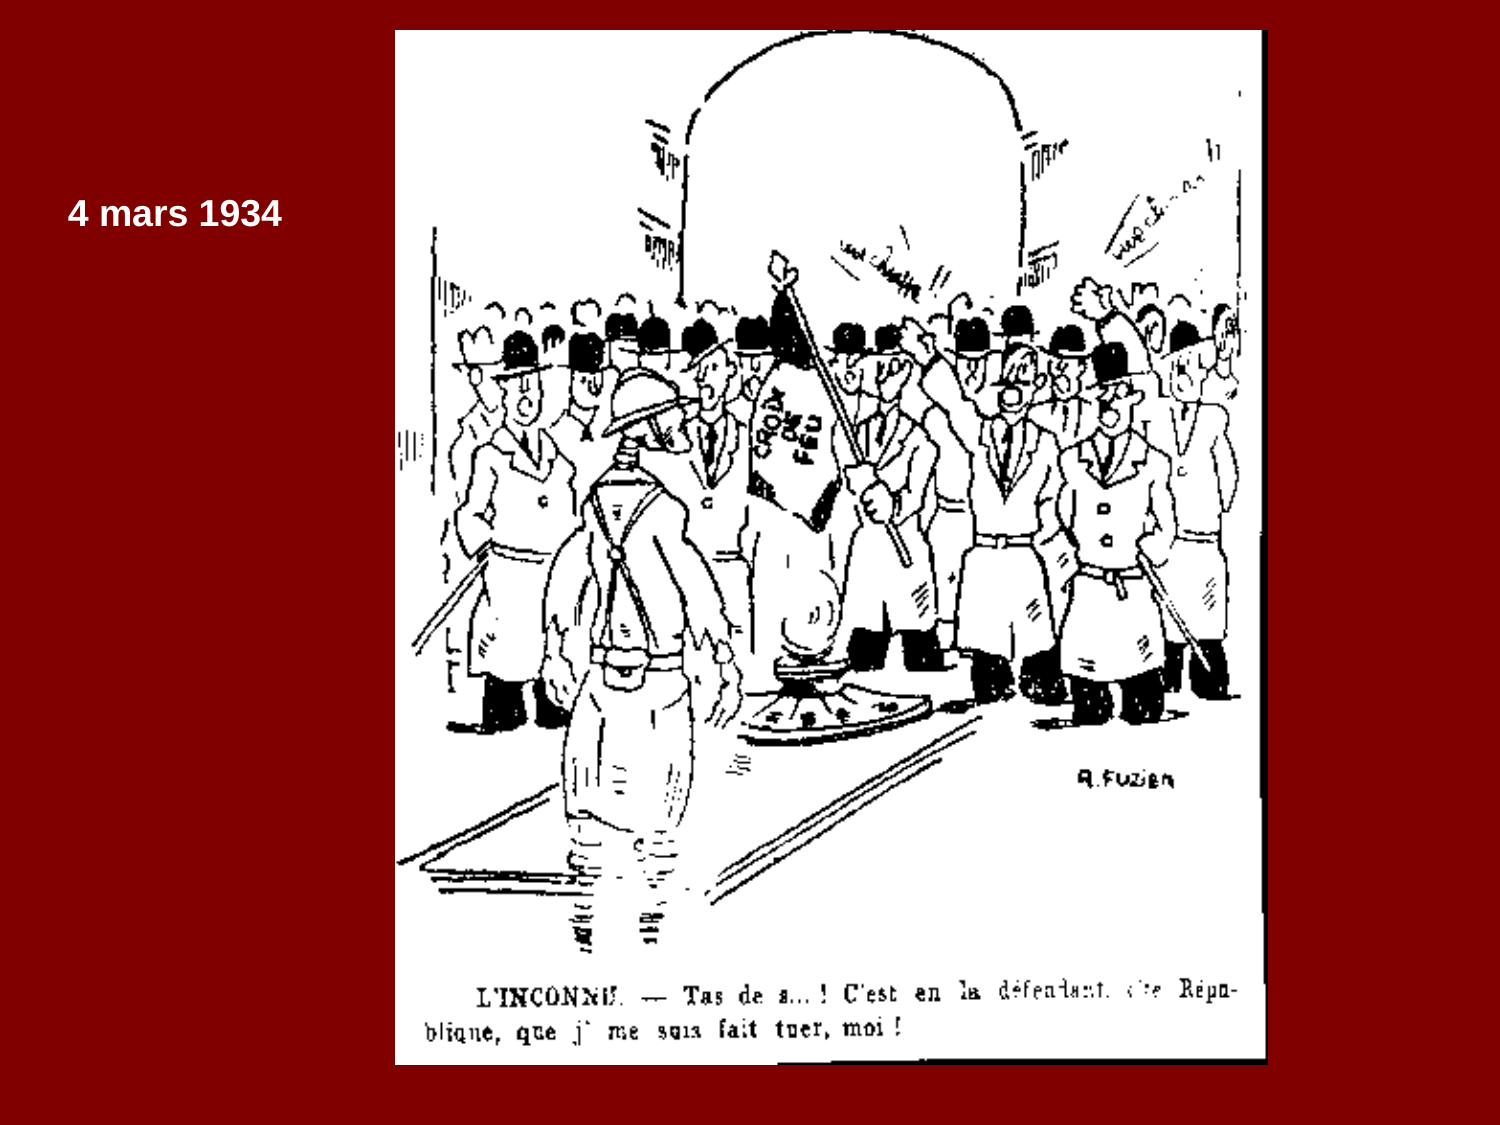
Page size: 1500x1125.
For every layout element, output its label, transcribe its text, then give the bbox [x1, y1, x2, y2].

picture [395, 30, 1268, 1065]
text_box 4 mars 1934 [53, 184, 467, 243]
